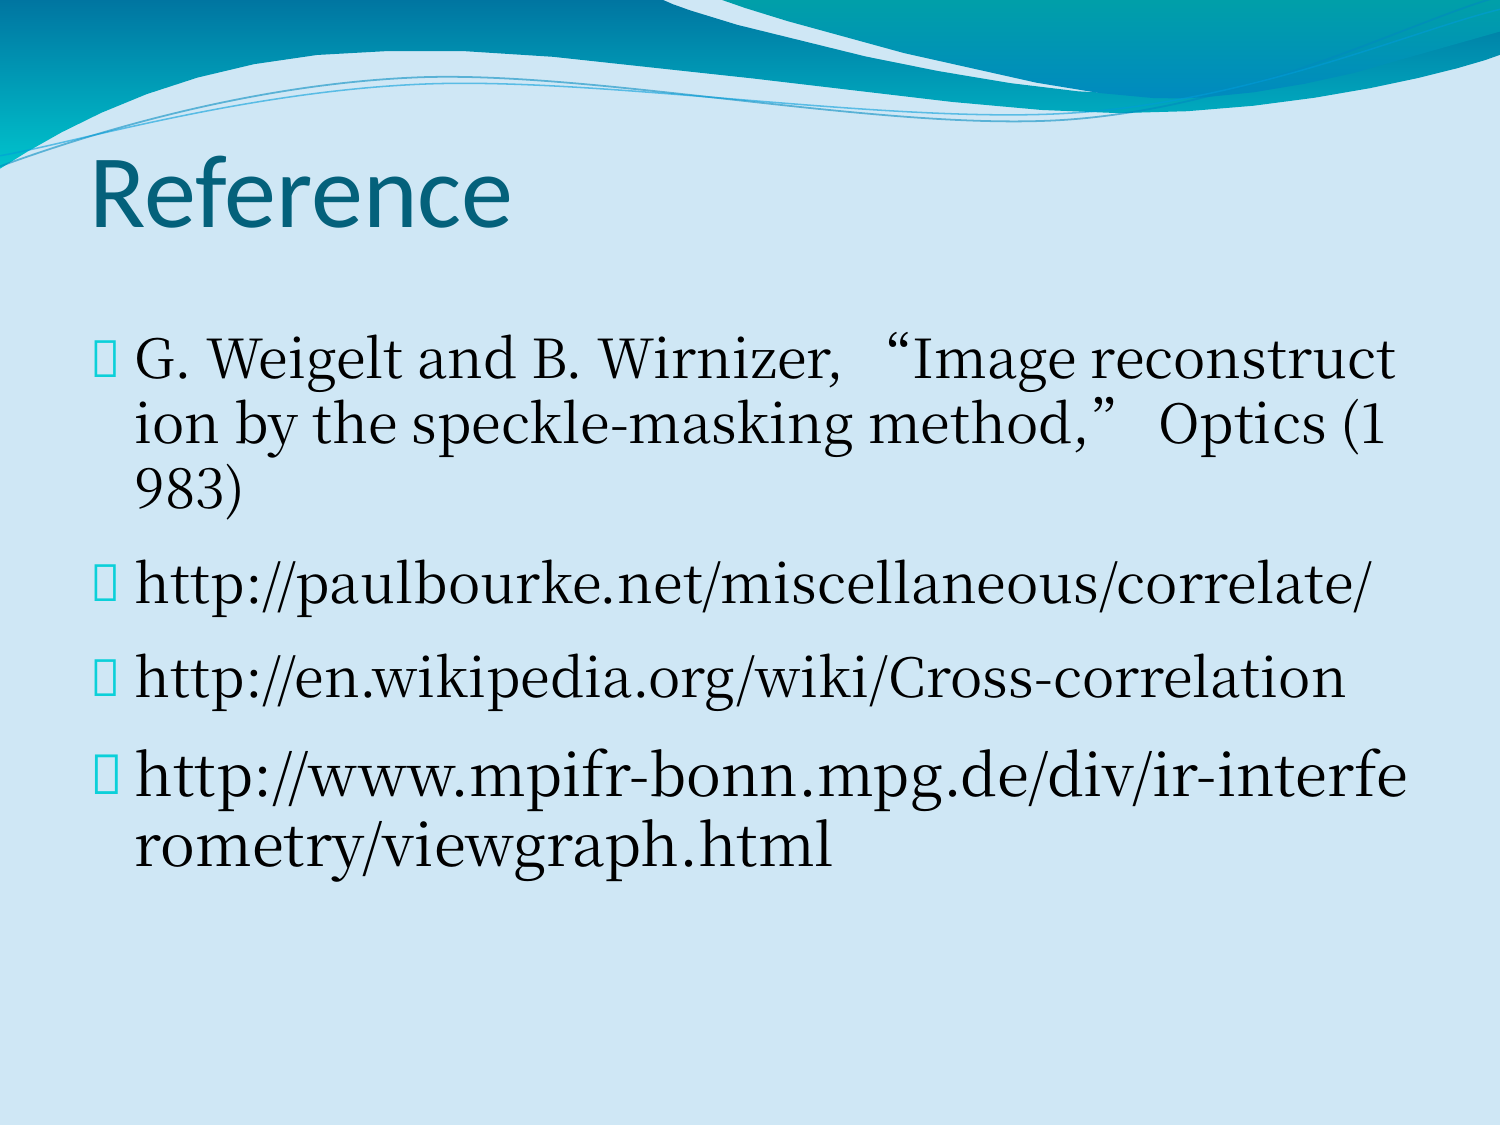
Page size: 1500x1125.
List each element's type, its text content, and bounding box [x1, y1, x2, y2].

list G. Weigelt and B. Wirnizer, “Image reconstruction by the speckle-masking method,” Optics (1983) http://paulbourke.net/miscellaneous/correlate/ http://en.wikipedia.org/wiki/Cross-correlation http://www.mpifr-bonn.mpg.de/div/ir-interferometry/viewgraph.html [75, 317, 1425, 1038]
title Reference [75, 115, 1425, 303]
